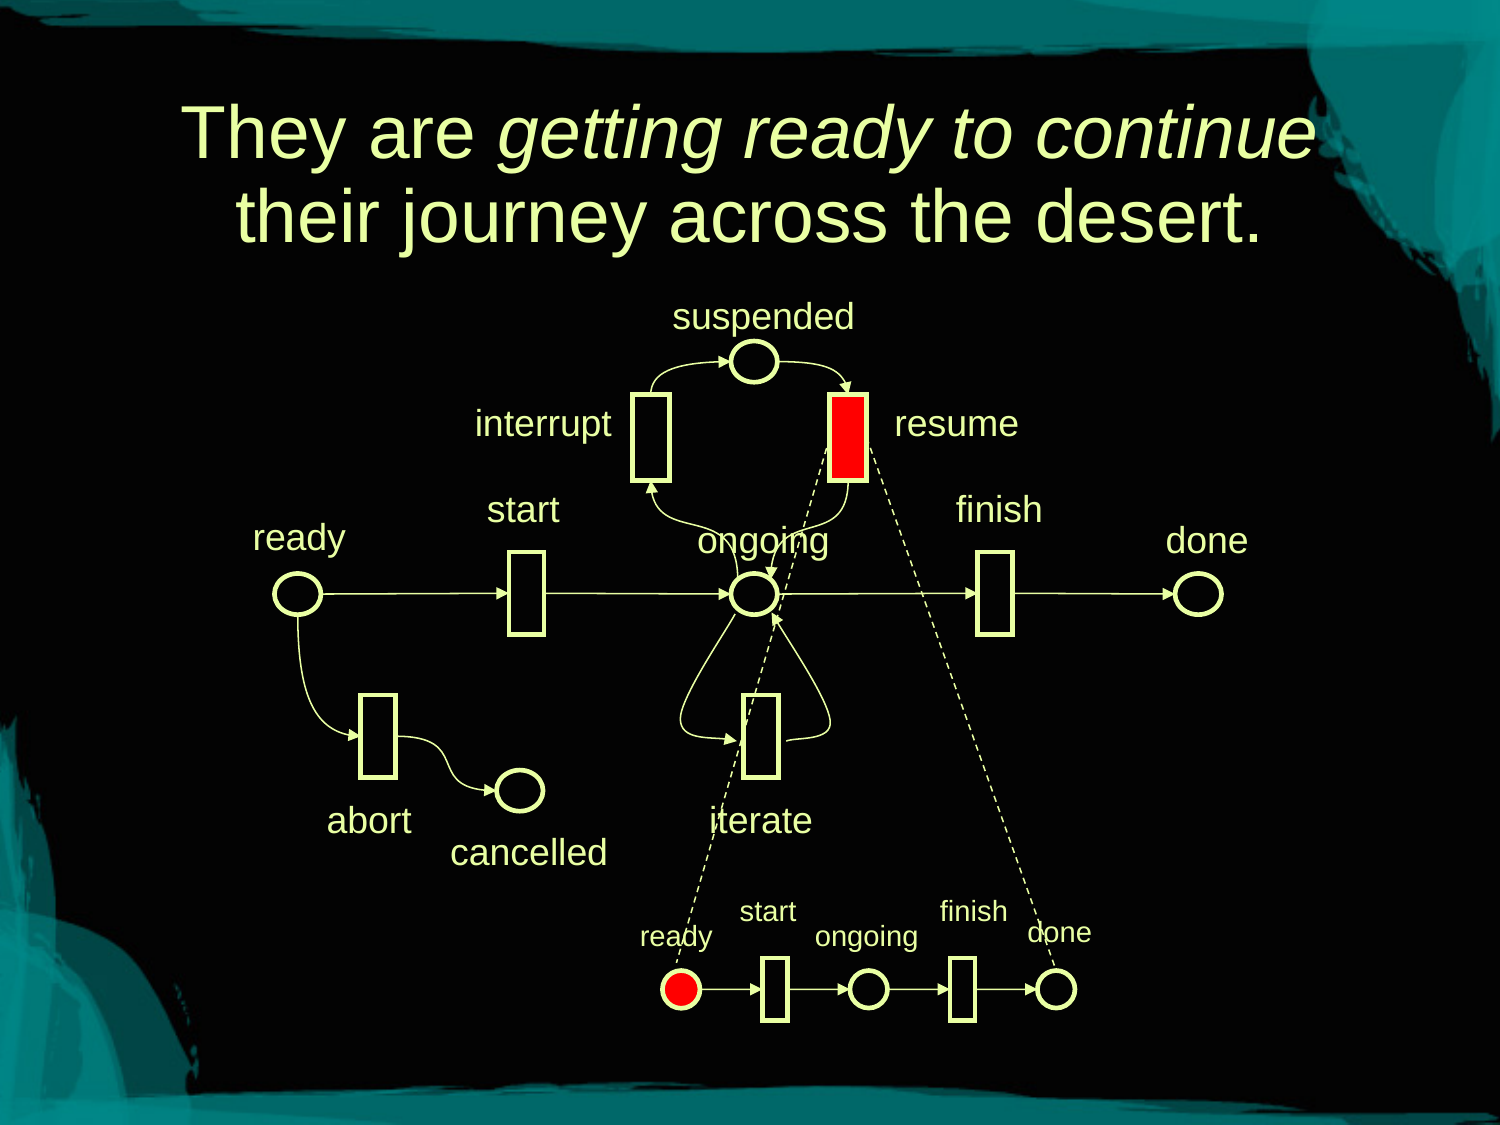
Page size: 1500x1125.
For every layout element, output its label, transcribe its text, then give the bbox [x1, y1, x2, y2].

text_box interrupt [459, 394, 627, 453]
text_box finish [941, 480, 1058, 538]
text_box start [724, 887, 812, 936]
text_box done [1150, 512, 1264, 570]
text_box suspended [657, 287, 870, 345]
text_box ongoing [773, 512, 845, 570]
text_box ongoing [682, 523, 736, 570]
text_box ongoing [682, 512, 836, 570]
text_box resume [879, 394, 1034, 453]
text_box iterate [694, 791, 828, 849]
text_box done [1012, 908, 1108, 957]
text_box ready [624, 912, 728, 961]
text_box start [472, 480, 575, 538]
text_box abort [311, 791, 427, 849]
text_box [662, 970, 700, 1009]
text_box ongoing [799, 912, 934, 961]
title They are getting ready to continue their journey across the desert. [112, 83, 1388, 267]
text_box cancelled [435, 823, 623, 882]
text_box ongoing [764, 535, 775, 551]
text_box [829, 394, 867, 481]
picture [0, 0, 1500, 1125]
text_box ready [237, 509, 361, 567]
text_box finish [924, 887, 1024, 936]
